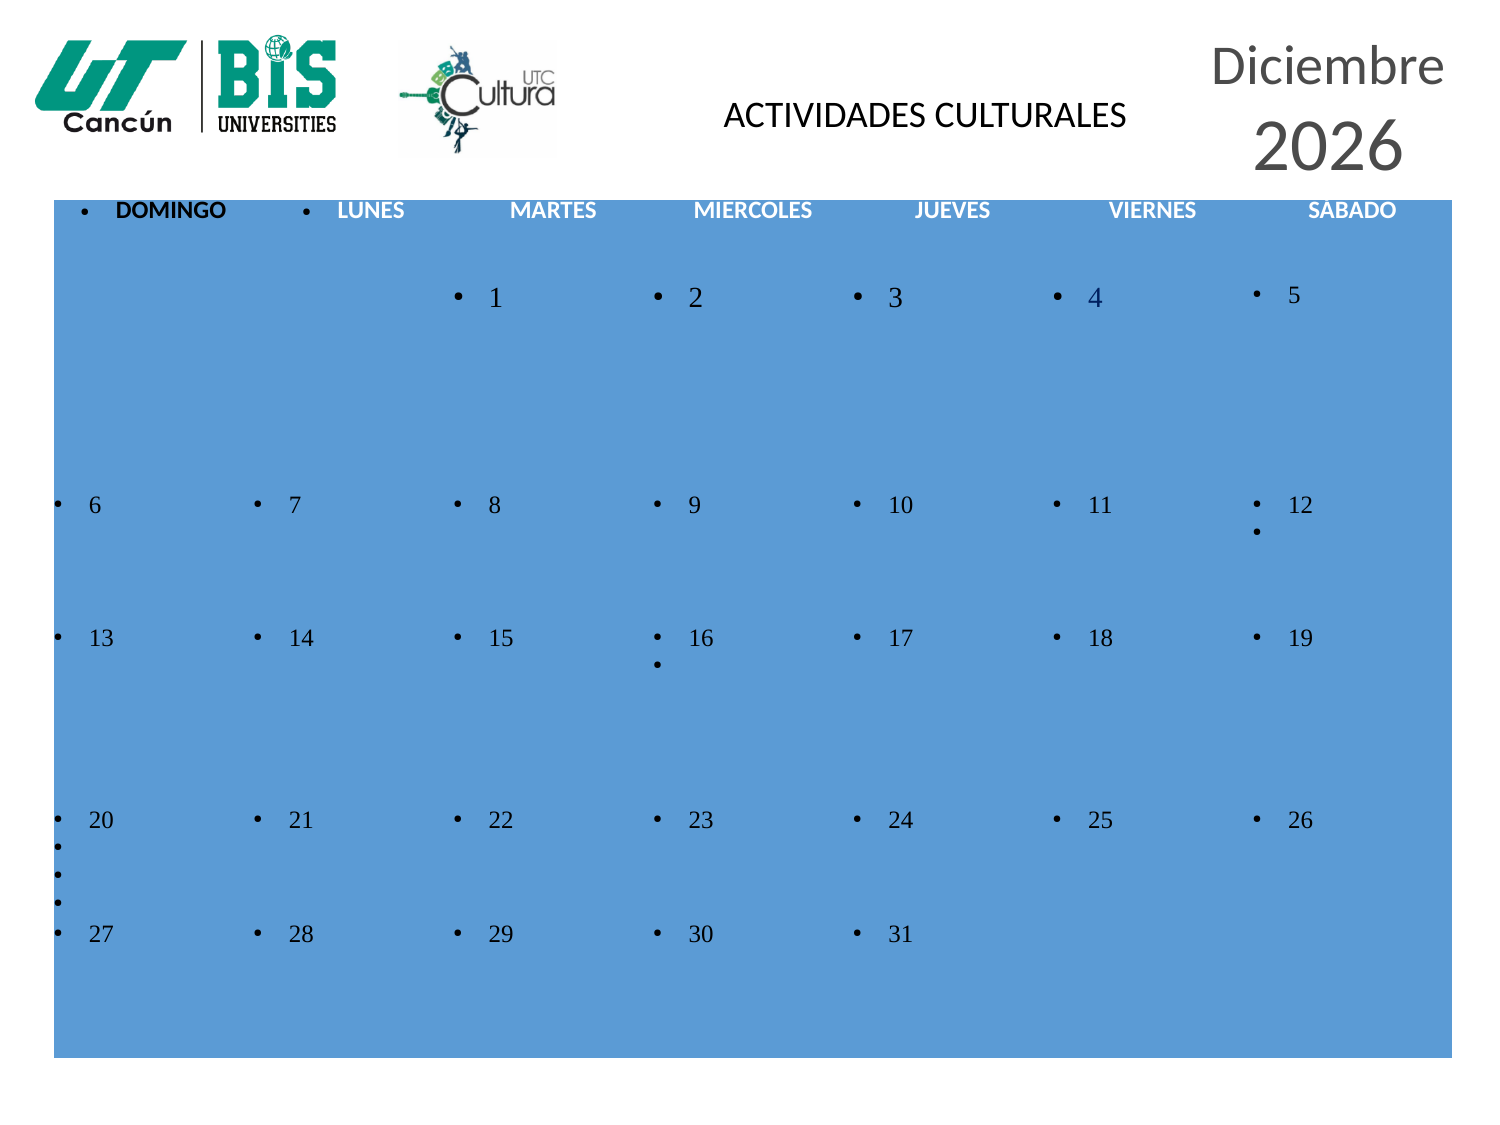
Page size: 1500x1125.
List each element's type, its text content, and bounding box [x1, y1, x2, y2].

table_cell 23 [653, 806, 853, 920]
table_header JUEVES [853, 200, 1053, 281]
table_header SÁBADO [1253, 200, 1452, 281]
table_cell 30 [653, 920, 853, 1058]
table_cell [1053, 920, 1253, 1058]
table_cell 11 [1053, 491, 1253, 624]
table_cell 26 [1253, 806, 1452, 920]
table_cell 17 [853, 624, 1053, 806]
table_cell 1 [453, 281, 653, 491]
table_cell 24 [853, 806, 1053, 920]
table_cell 25 [1053, 806, 1253, 920]
table_cell 18 [1053, 624, 1253, 806]
table_cell 12 [1253, 491, 1452, 624]
table_cell 9 [653, 491, 853, 624]
table_cell 15 [453, 624, 653, 806]
picture [21, 24, 349, 143]
table_cell 13 [54, 624, 253, 806]
table_cell [253, 281, 453, 491]
table_cell 5 [1253, 281, 1452, 491]
table_cell 7 [253, 491, 453, 624]
table_header DOMINGO [54, 200, 253, 281]
title Diciembre 2026 [1157, 13, 1500, 201]
table_cell 28 [253, 920, 453, 1058]
table_cell 20 [54, 806, 253, 920]
picture [398, 15, 557, 174]
table_cell 29 [453, 920, 653, 1058]
table_header MARTES [453, 200, 653, 281]
text_box ACTIVIDADES CULTURALES [708, 82, 1447, 143]
table_cell 8 [453, 491, 653, 624]
table_cell 27 [54, 920, 253, 1058]
table_cell 3 [853, 281, 1053, 491]
table_cell 19 [1253, 624, 1452, 806]
table_cell 2 [653, 281, 853, 491]
table_cell 4 [1053, 281, 1253, 491]
table_header MIERCOLES [653, 200, 853, 281]
table_cell 31 [853, 920, 1053, 1058]
table_header VIERNES [1053, 200, 1253, 281]
table_cell 22 [453, 806, 653, 920]
table_cell 6 [54, 491, 253, 624]
table_cell 14 [253, 624, 453, 806]
table_header LUNES [253, 200, 453, 281]
table_cell 10 [853, 491, 1053, 624]
table_cell 16 [653, 624, 853, 806]
table_cell [54, 281, 253, 491]
table_cell 21 [253, 806, 453, 920]
table_cell [1253, 920, 1452, 1058]
